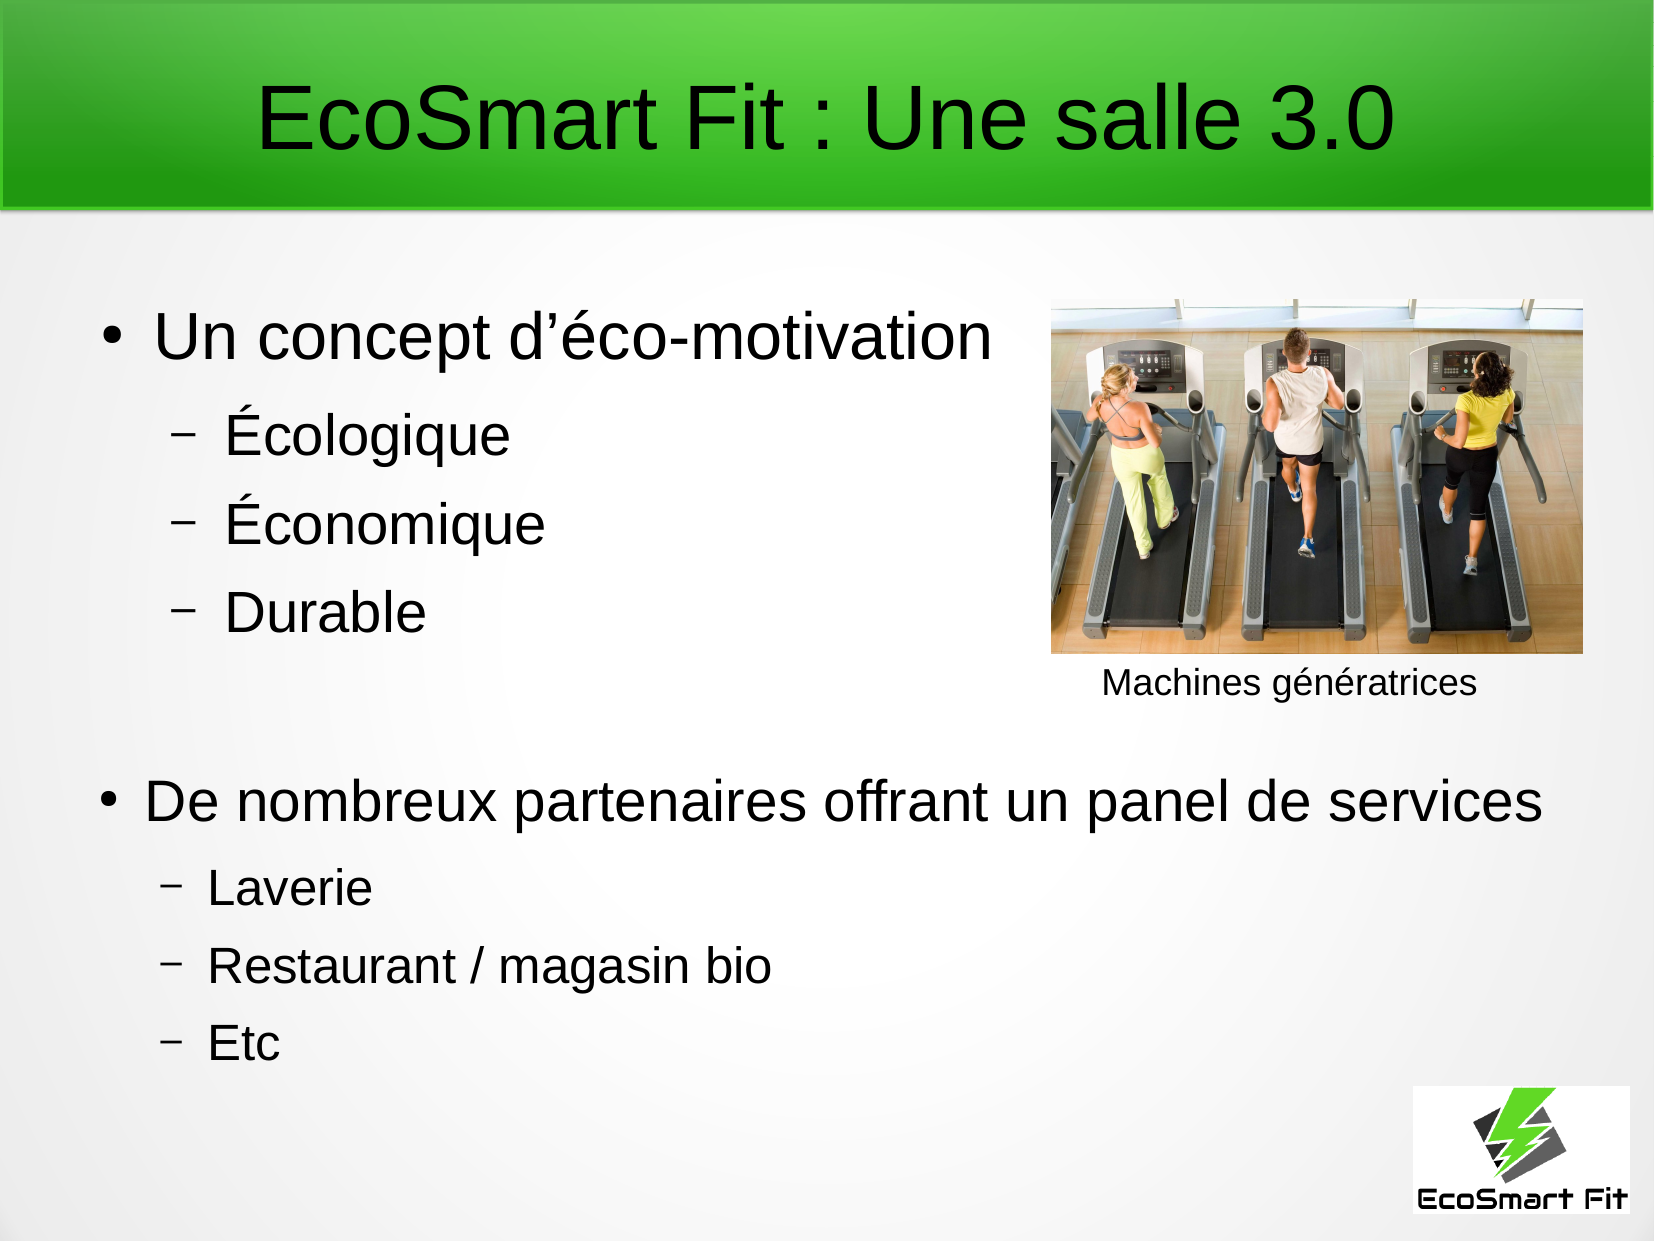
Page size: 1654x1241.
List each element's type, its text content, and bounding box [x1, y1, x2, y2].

text_box Machines génératrices [1086, 653, 1501, 711]
picture [1051, 299, 1583, 654]
picture [1413, 1086, 1630, 1214]
title EcoSmart Fit : Une salle 3.0 [82, 47, 1571, 189]
list Un concept d’éco-motivation Écologique Économique Durable [82, 299, 1571, 745]
list De nombreux partenaires offrant un panel de services Laverie Restaurant / magasin bio Etc [82, 767, 1571, 1134]
